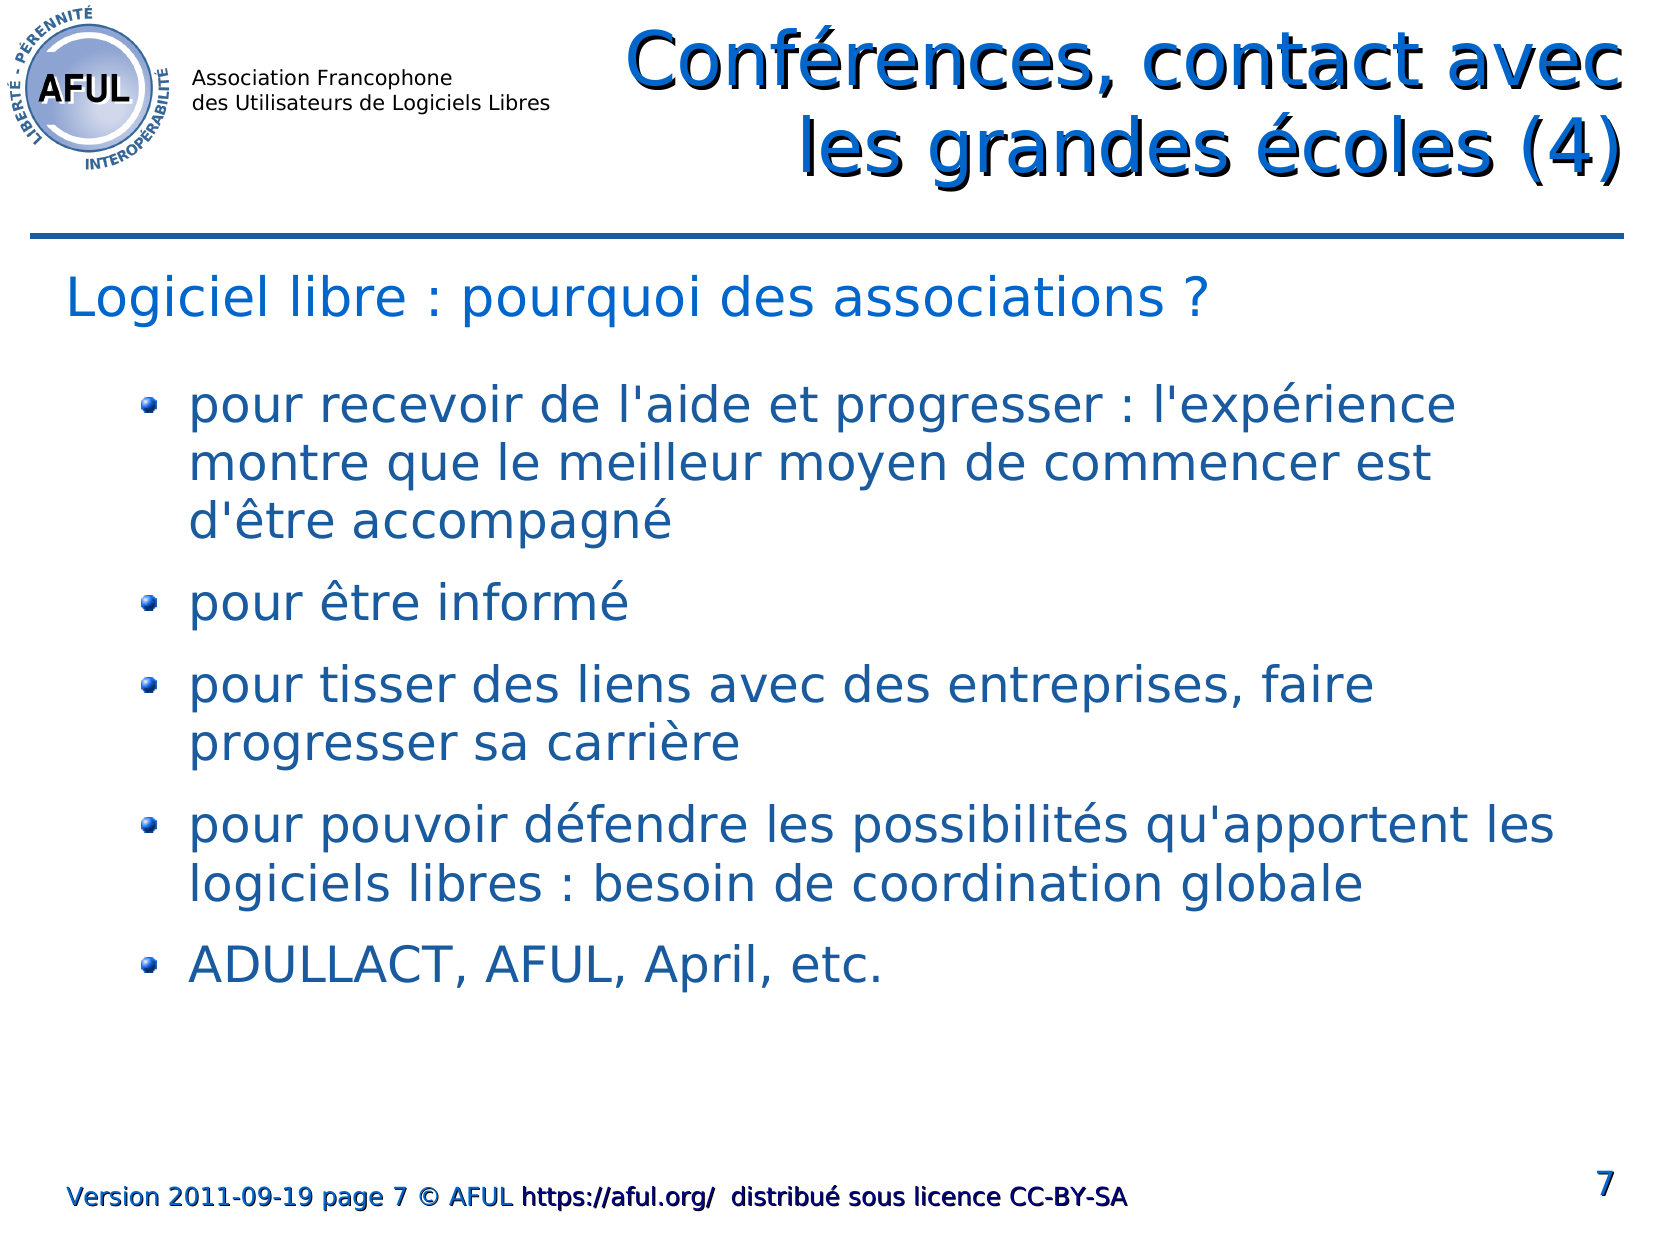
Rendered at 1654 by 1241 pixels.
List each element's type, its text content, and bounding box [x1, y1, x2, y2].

picture [0, 0, 178, 178]
title Conférences, contact avec les grandes écoles (4) [501, 0, 1625, 207]
list Logiciel libre : pourquoi des associations ? pour recevoir de l'aide et progresser : l'expérience montre que le meilleur moyen de commencer est d'être accompagné pour être informé pour tisser des liens avec des entreprises, faire progresser sa carrière pour pouvoir défendre les possibilités qu'apportent les logiciels libres : besoin de coordination globale ADULLACT, AFUL, April, etc. [47, 265, 1595, 1196]
